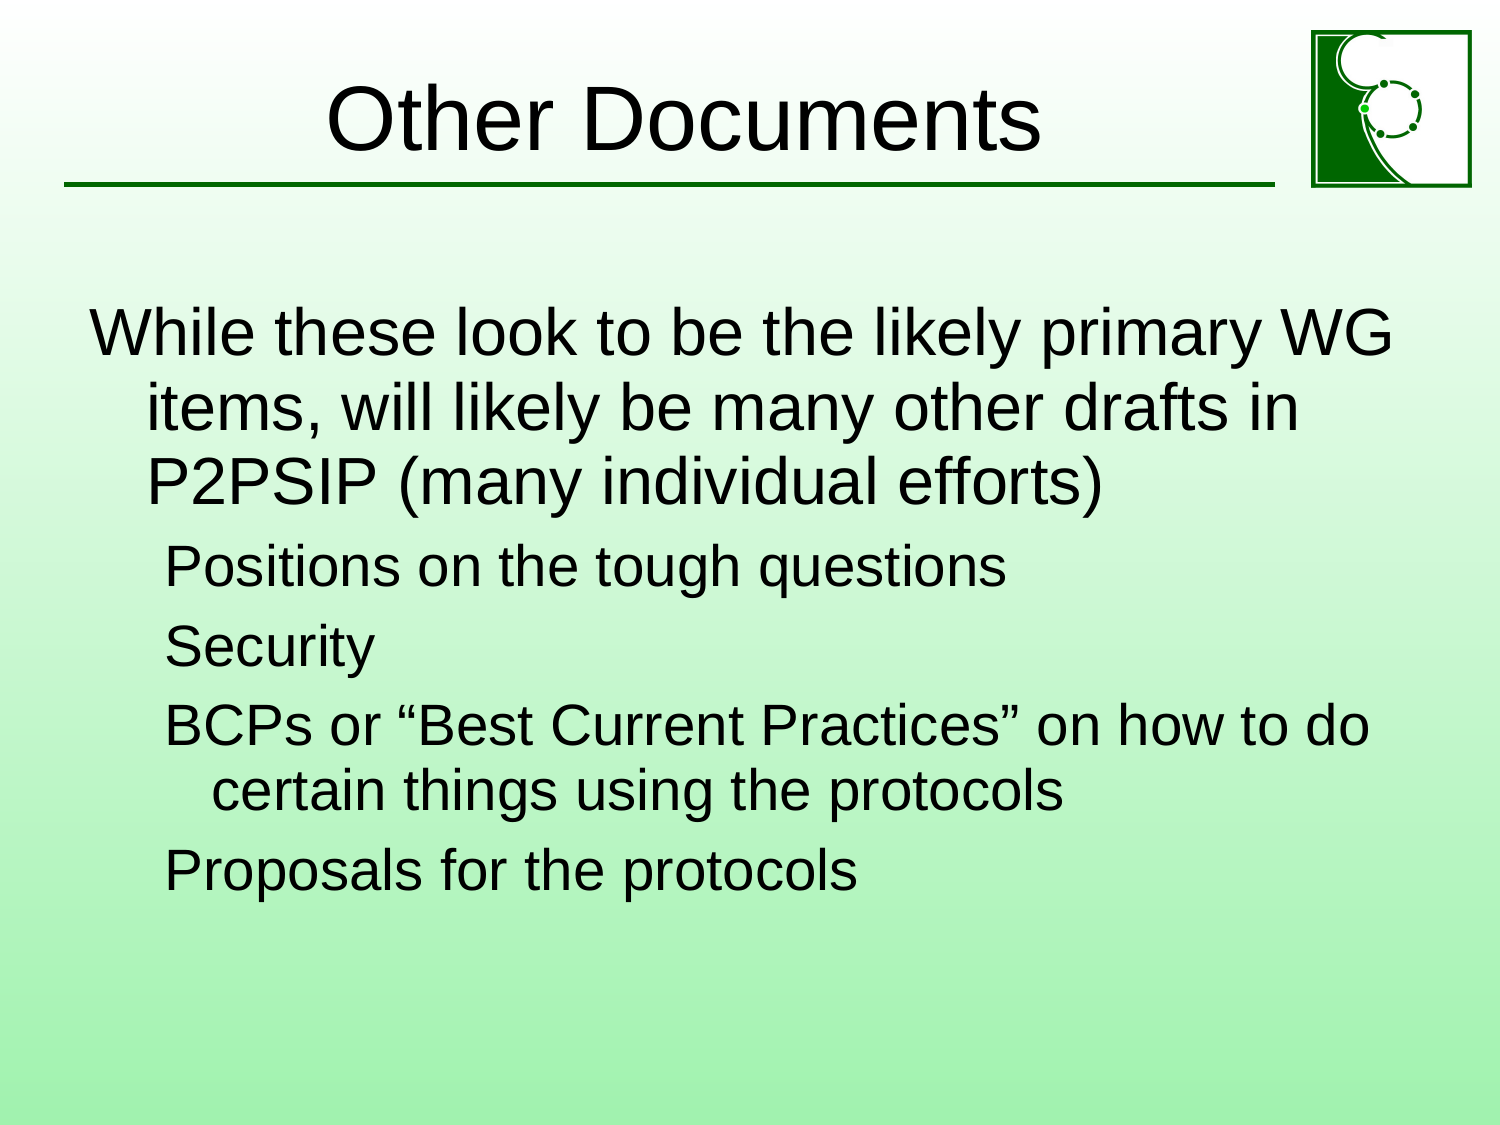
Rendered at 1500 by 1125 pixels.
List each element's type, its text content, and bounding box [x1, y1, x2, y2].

list While these look to be the likely primary WG items, will likely be many other drafts in P2PSIP (many individual efforts) Positions on the tough questions Security BCPs or “Best Current Practices” on how to do certain things using the protocols Proposals for the protocols [75, 287, 1426, 1005]
title Other Documents [76, 24, 1295, 213]
picture [1311, 30, 1472, 188]
